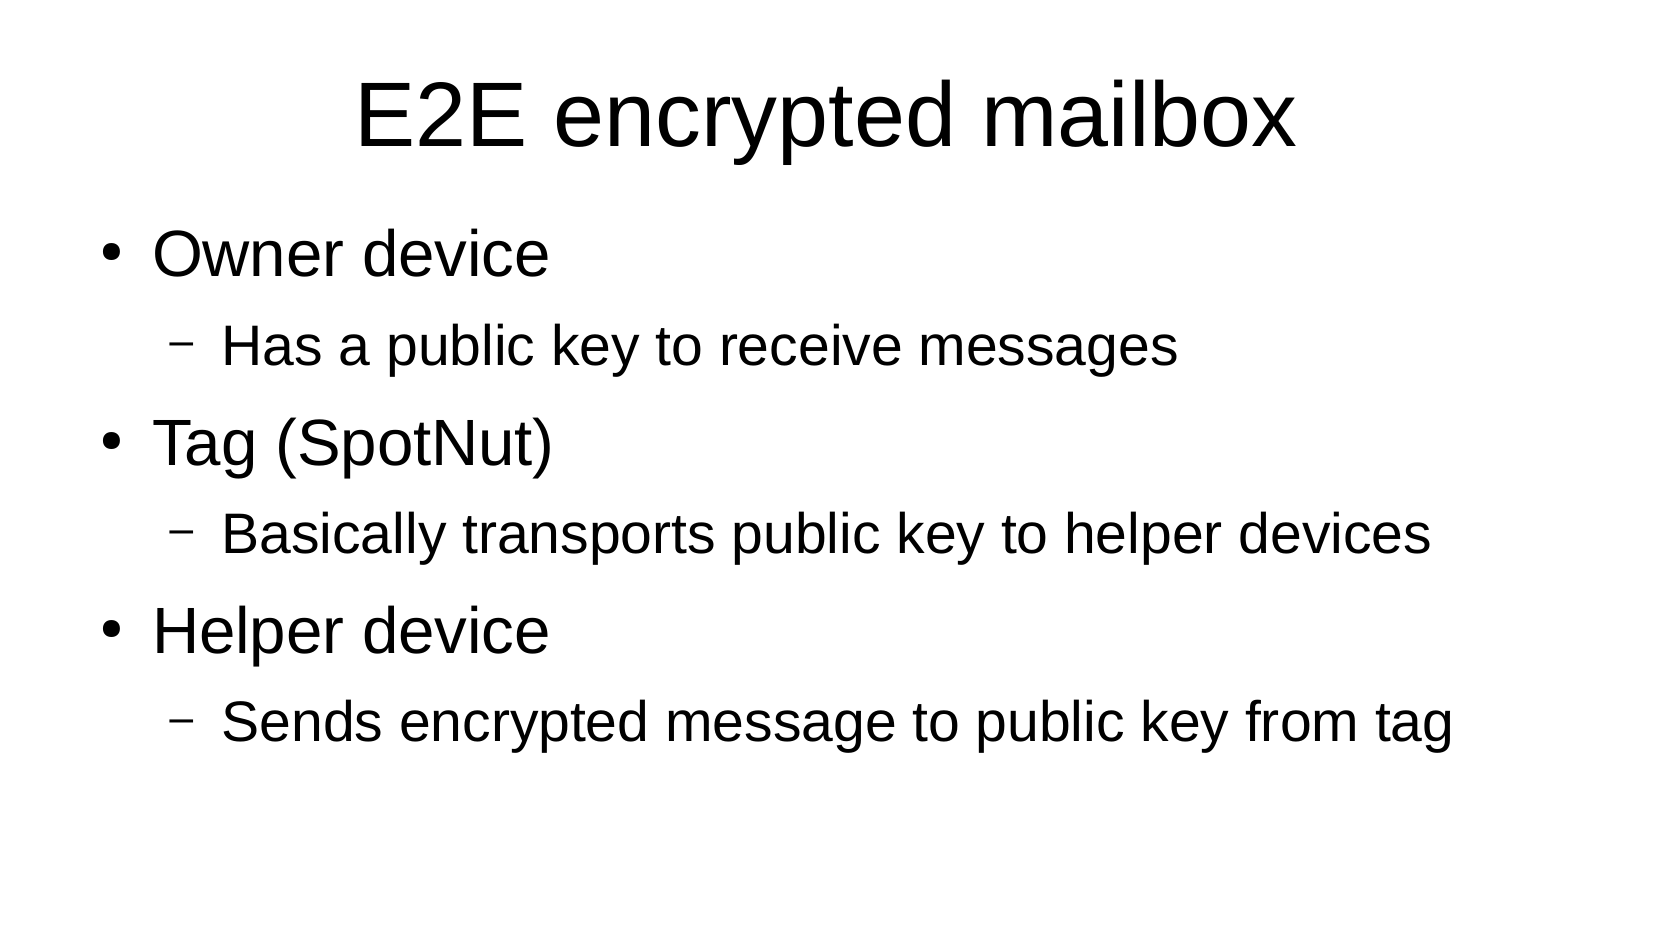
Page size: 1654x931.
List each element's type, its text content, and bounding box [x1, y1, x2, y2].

list Owner device Has a public key to receive messages Tag (SpotNut) Basically transports public key to helper devices Helper device Sends encrypted message to public key from tag [82, 217, 1571, 758]
title E2E encrypted mailbox [82, 37, 1571, 193]
